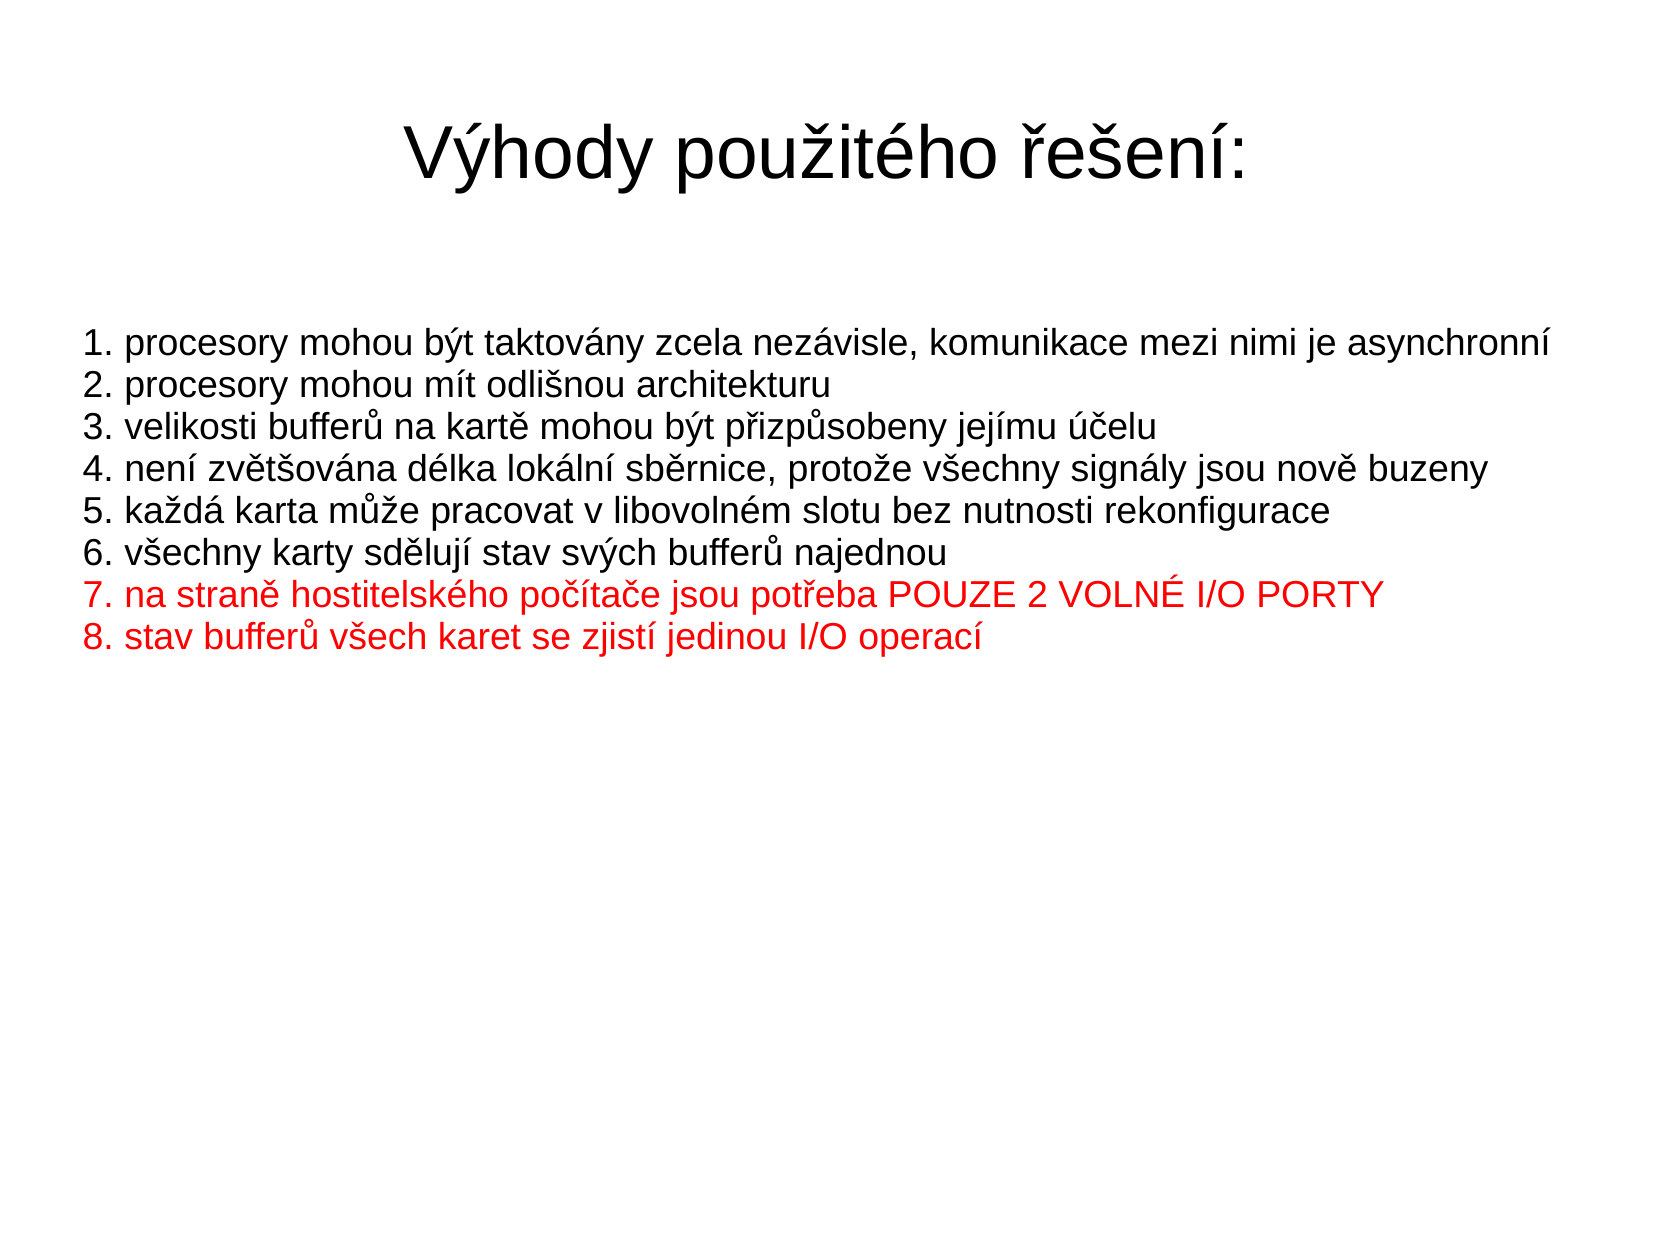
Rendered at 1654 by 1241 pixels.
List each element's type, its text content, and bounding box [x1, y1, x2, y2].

title Výhody použitého řešení: [82, 49, 1571, 257]
subtitle 1. procesory mohou být taktovány zcela nezávisle, komunikace mezi nimi je asynchronní 2. procesory mohou mít odlišnou architekturu 3. velikosti bufferů na kartě mohou být přizpůsobeny jejímu účelu 4. není zvětšována délka lokální sběrnice, protože všechny signály jsou nově buzeny 5. každá karta může pracovat v libovolném slotu bez nutnosti rekonfigurace 6. všechny karty sdělují stav svých bufferů najednou 7. na straně hostitelského počítače jsou potřeba POUZE 2 VOLNÉ I/O PORTY 8. stav bufferů všech karet se zjistí jedinou I/O operací [82, 297, 1571, 1102]
